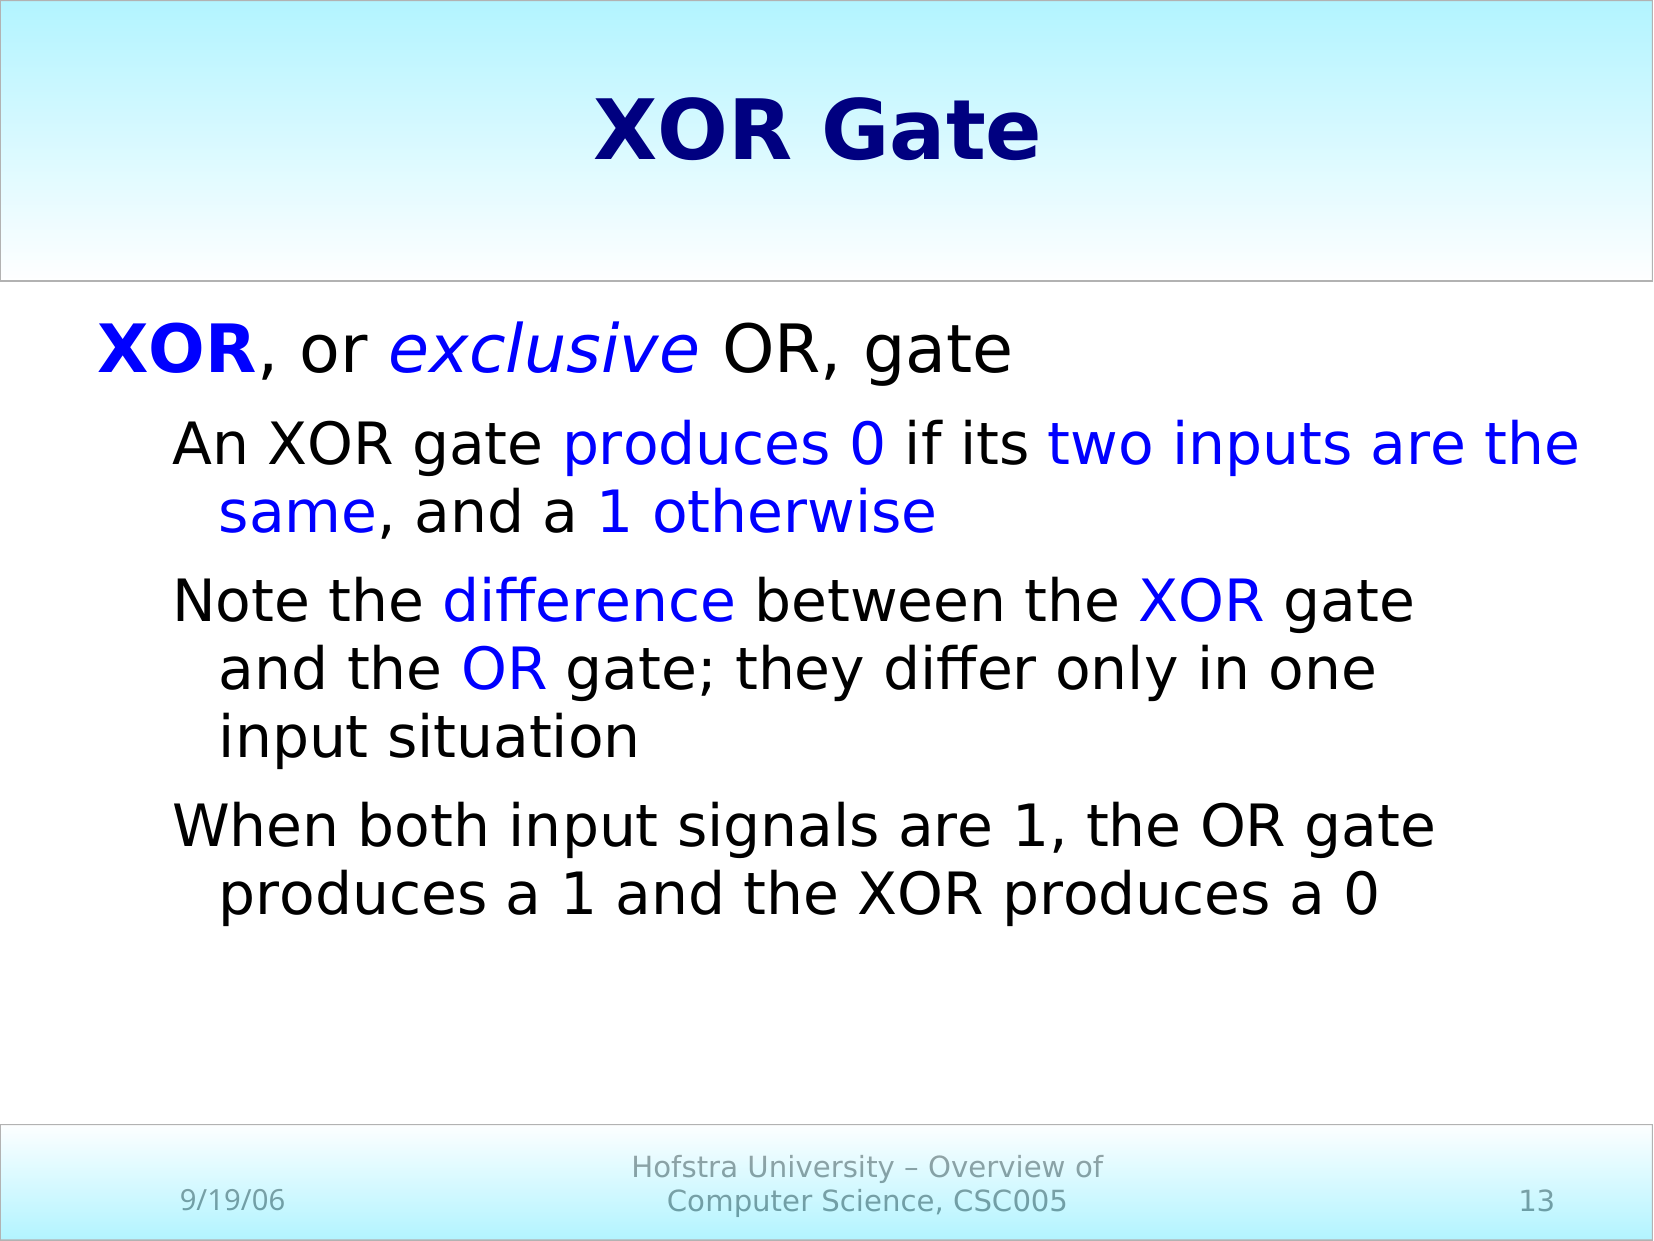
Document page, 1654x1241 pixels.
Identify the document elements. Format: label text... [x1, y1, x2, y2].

list XOR, or exclusive OR, gate An XOR gate produces 0 if its two inputs are the same, and a 1 otherwise Note the difference between the XOR gate and the OR gate; they differ only in one input situation When both input signals are 1, the OR gate produces a 1 and the XOR produces a 0 [82, 303, 1598, 1176]
title XOR Gate [136, 27, 1501, 235]
